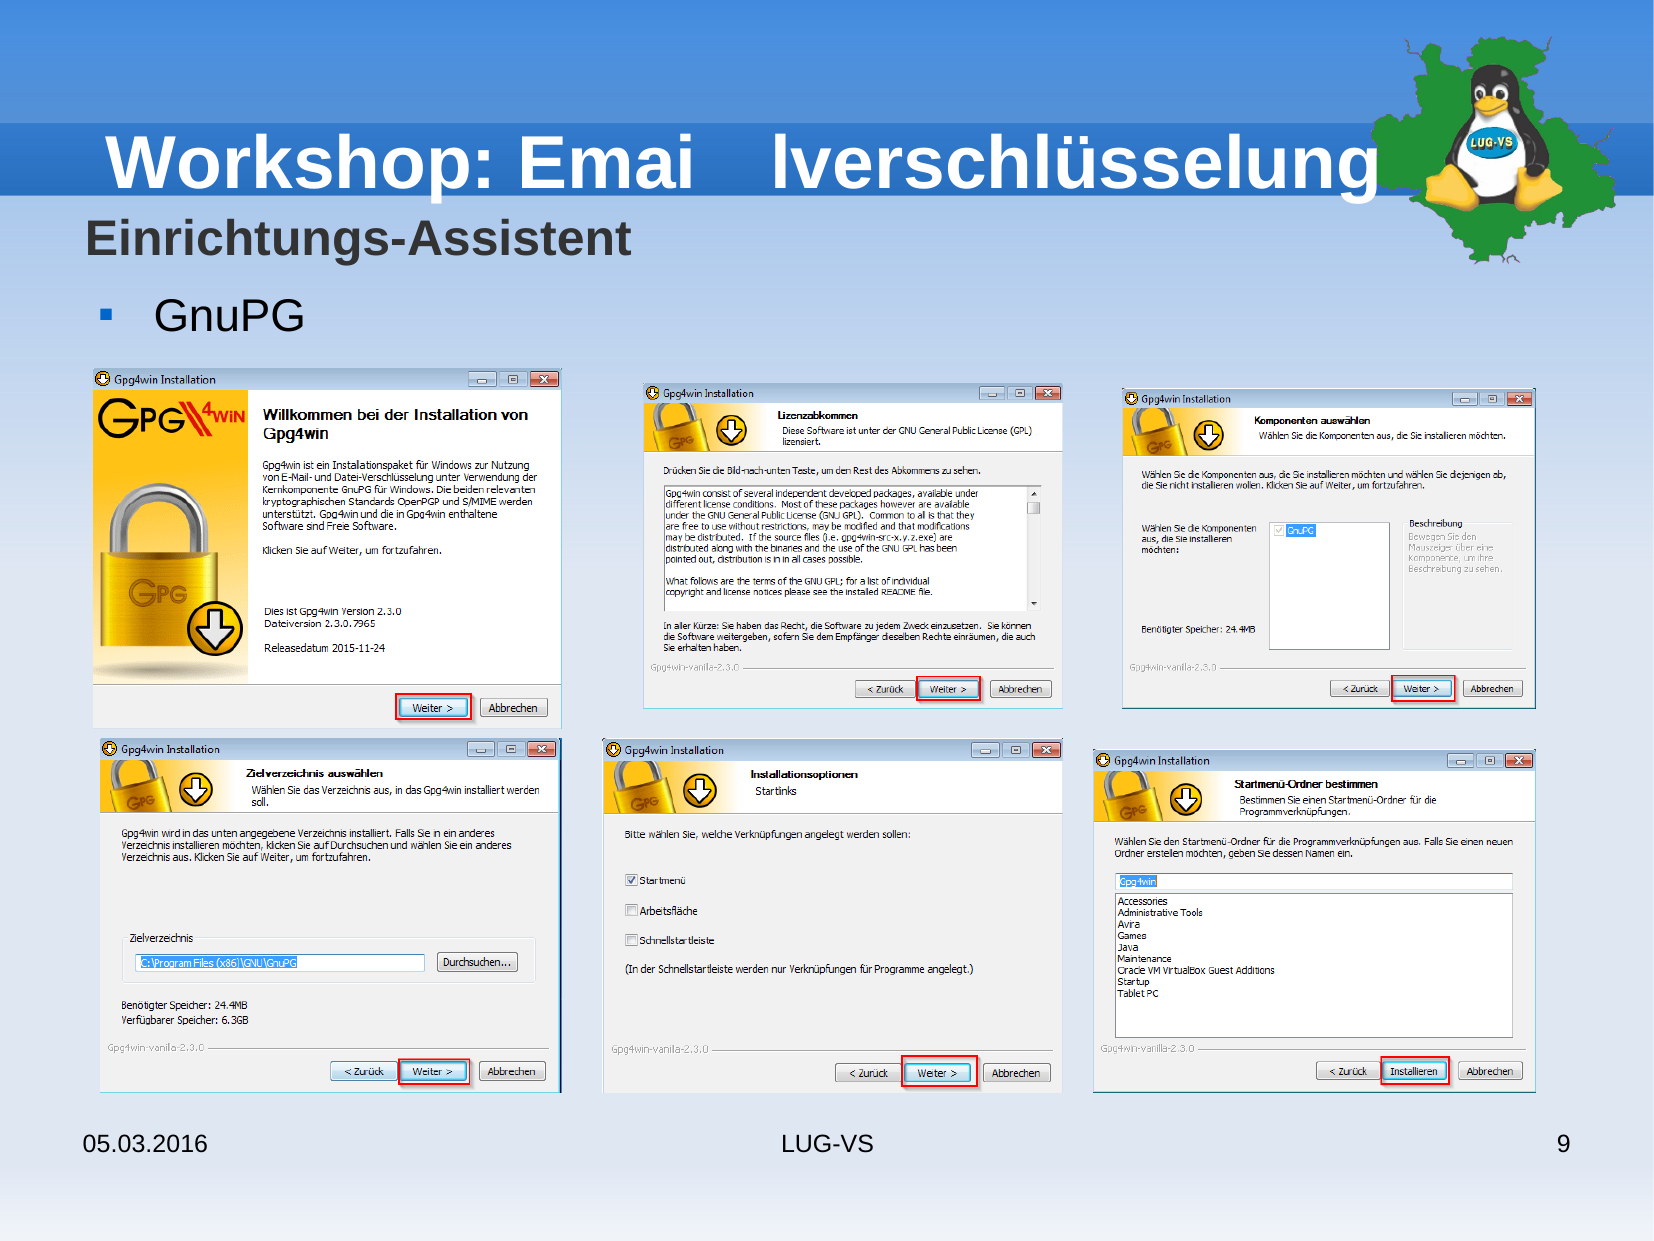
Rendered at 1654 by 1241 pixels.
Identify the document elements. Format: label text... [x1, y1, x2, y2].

picture [0, 0, 1654, 1241]
picture [1489, 137, 1512, 149]
list GnuPG [82, 290, 1571, 1109]
title Workshop: Emai lverschlüsselung [0, 59, 1489, 267]
text_box Einrichtungs-Assistent [14, 209, 1418, 267]
